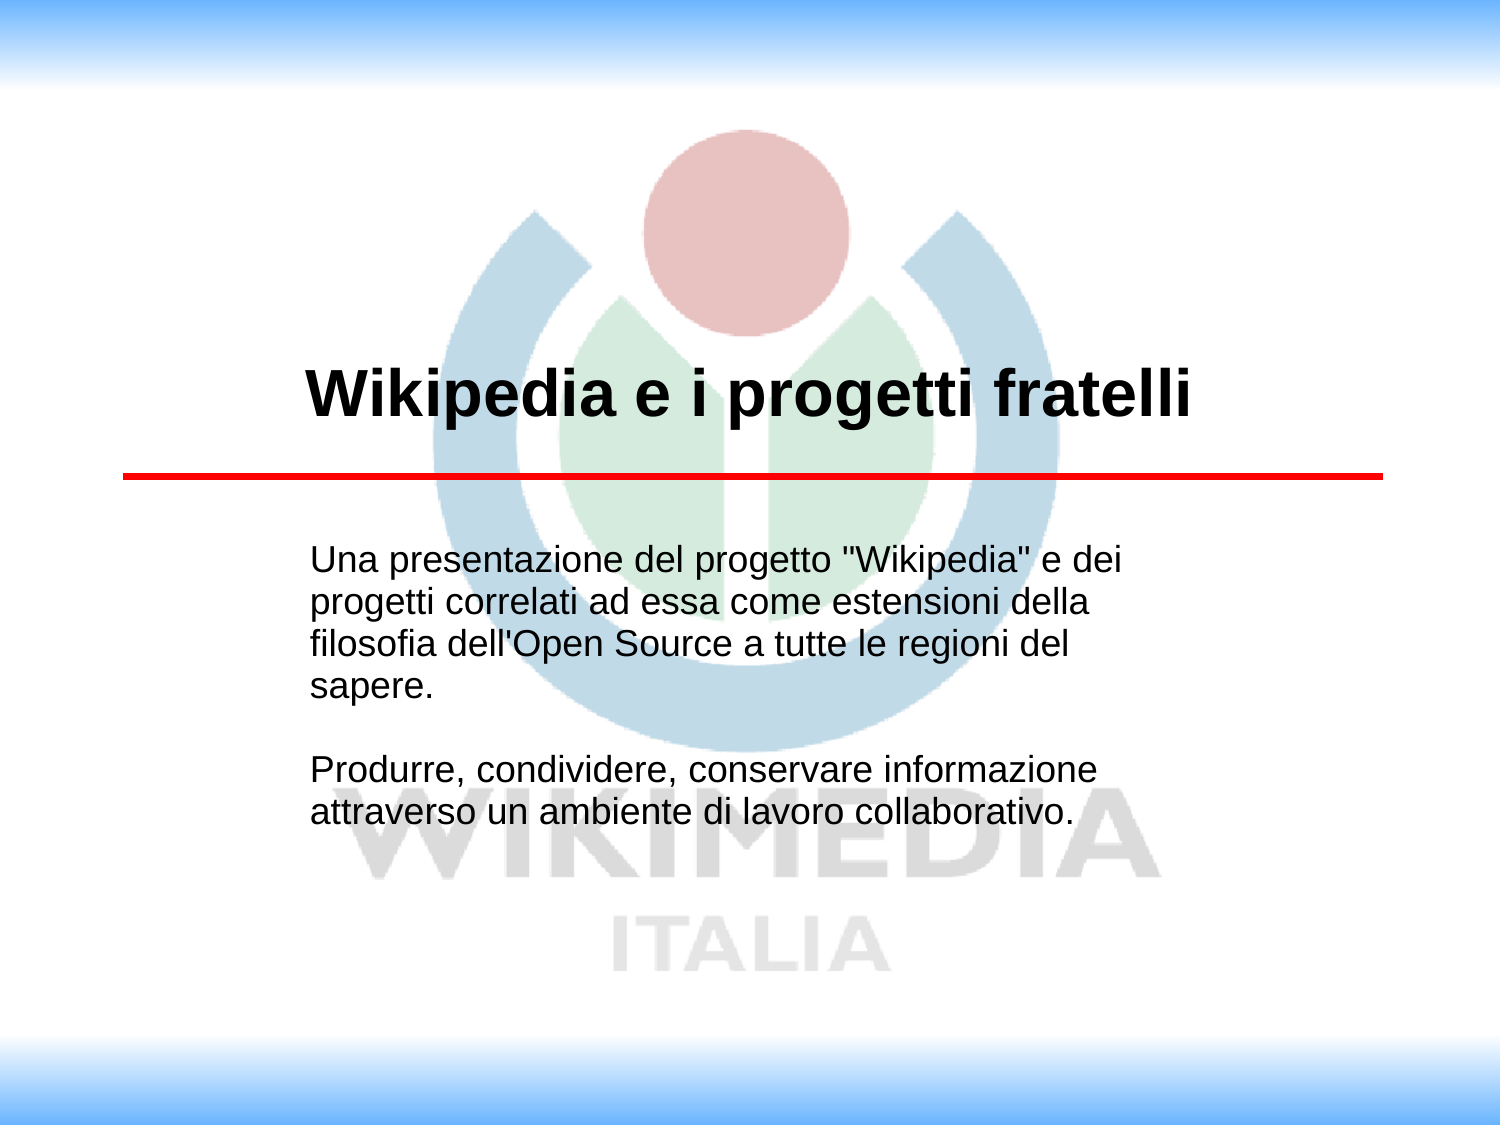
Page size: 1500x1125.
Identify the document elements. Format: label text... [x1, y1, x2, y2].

text_box [0, 0, 1500, 91]
text_box Wikipedia e i progetti fratelli [71, 356, 1429, 432]
text_box Una presentazione del progetto "Wikipedia" e dei progetti correlati ad essa come estensioni della filosofia dell'Open Source a tutte le regioni del sapere. Produrre, condividere, conservare informazione attraverso un ambiente di lavoro collaborativo. [295, 531, 1182, 841]
picture [75, 91, 1426, 356]
picture [75, 432, 1426, 1034]
text_box [0, 1034, 1500, 1125]
